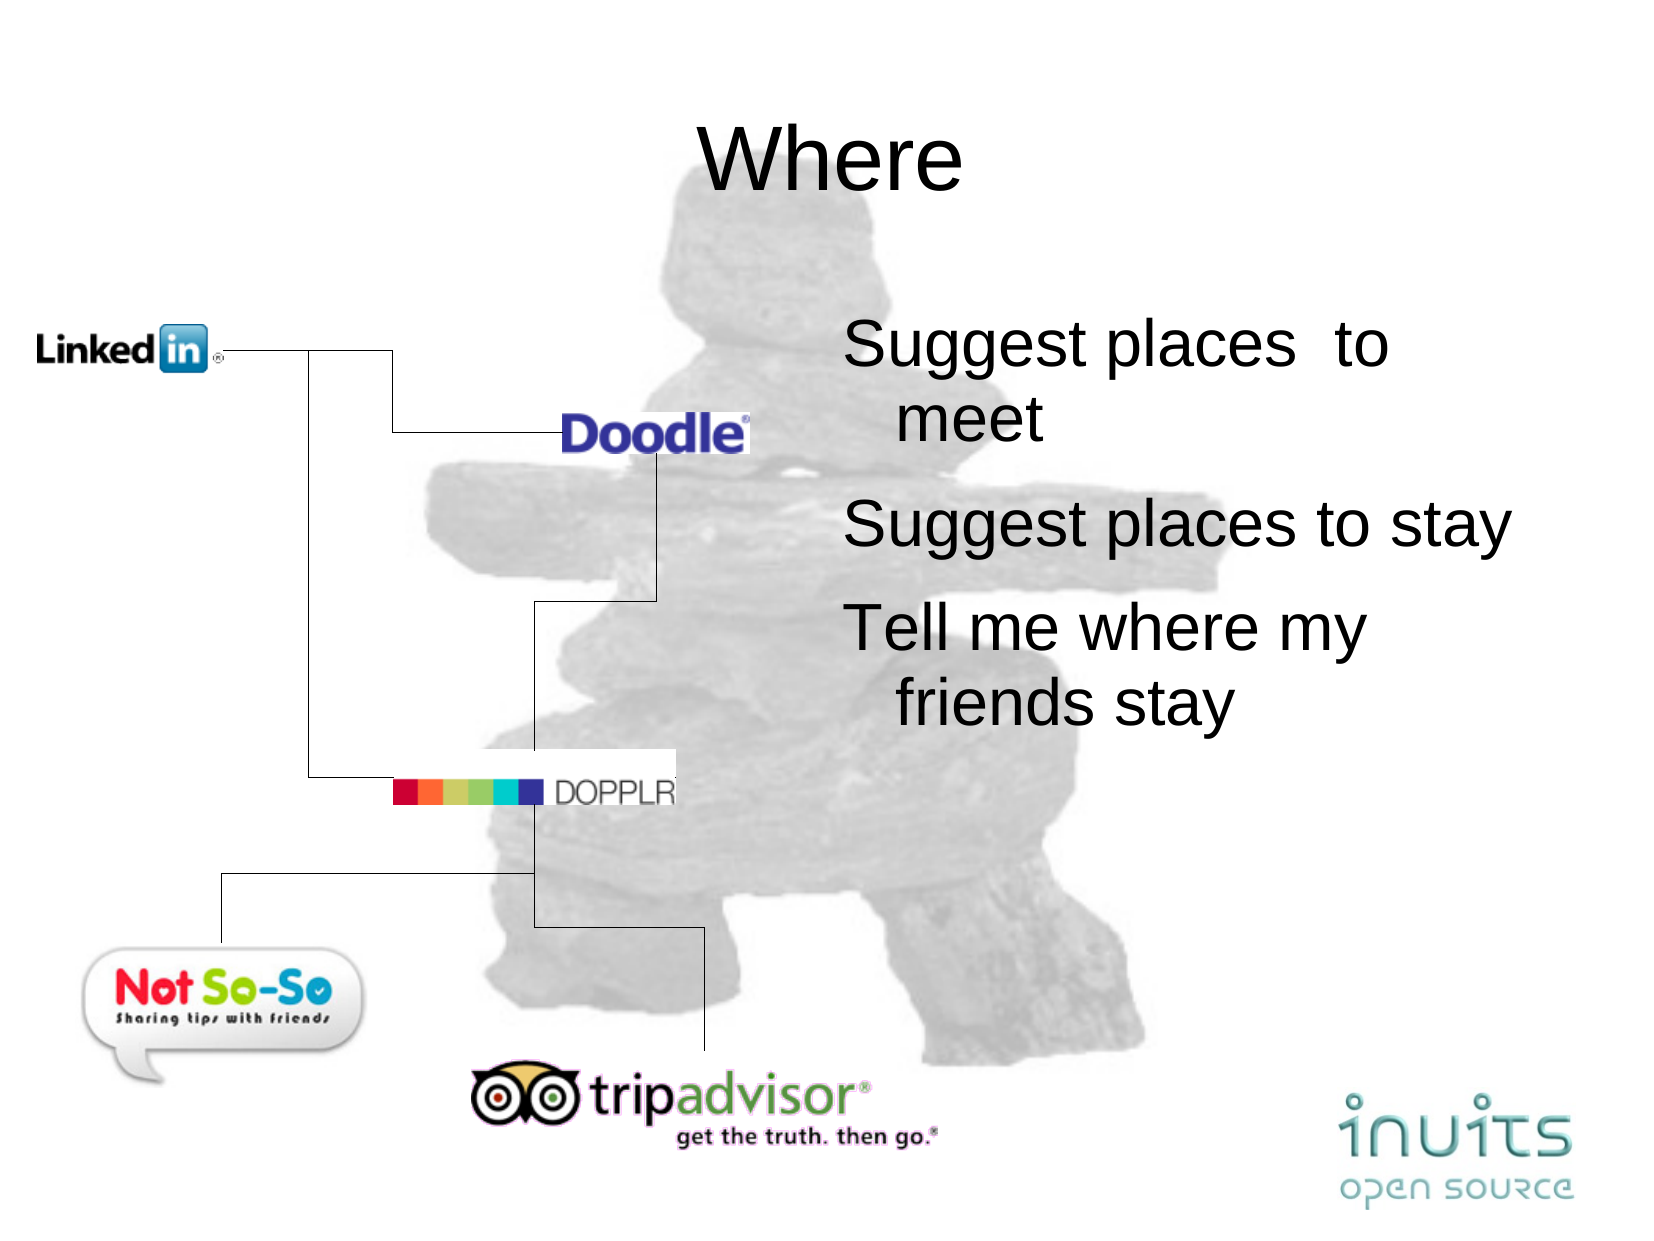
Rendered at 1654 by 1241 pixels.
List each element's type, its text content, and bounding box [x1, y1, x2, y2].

list Suggest places to meet Suggest places to stay Tell me where my friends stay [825, 306, 1552, 1126]
picture [37, 324, 224, 376]
title Where [86, 55, 1576, 263]
picture [75, 263, 1298, 1177]
picture [1337, 1087, 1576, 1210]
